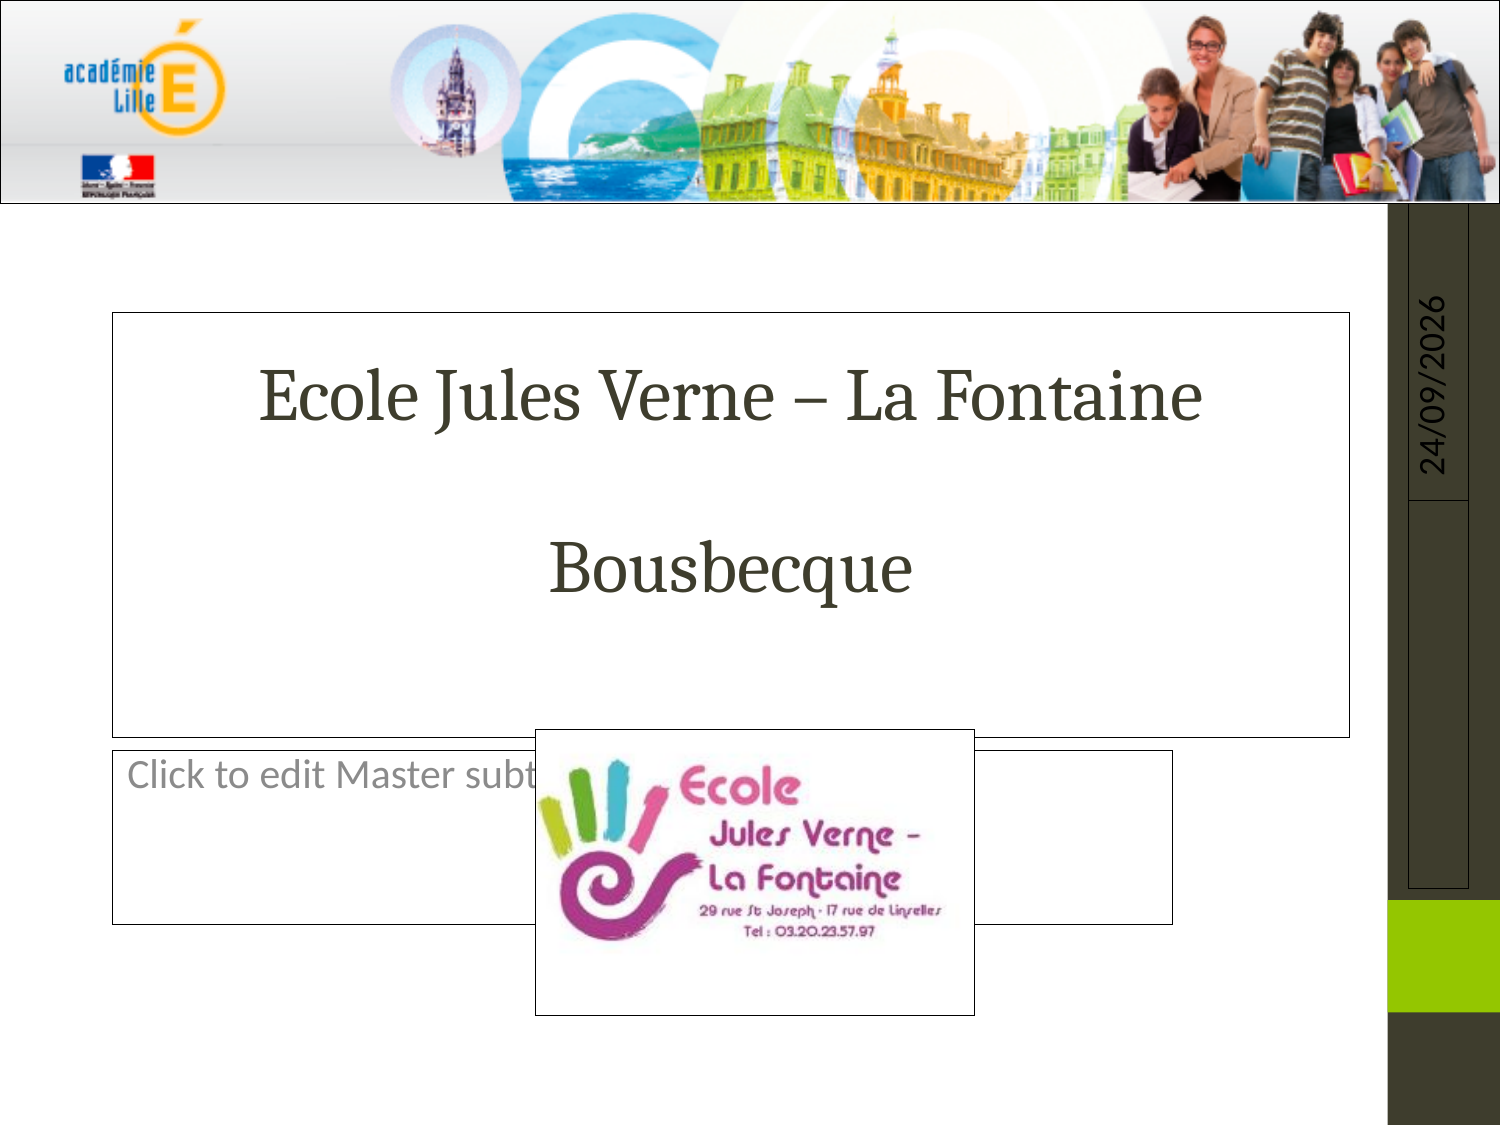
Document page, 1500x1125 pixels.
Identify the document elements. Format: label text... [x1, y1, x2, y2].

title Ecole Jules Verne – La Fontaine Bousbecque [112, 312, 1350, 738]
picture [0, 0, 1500, 204]
picture [535, 729, 975, 1016]
